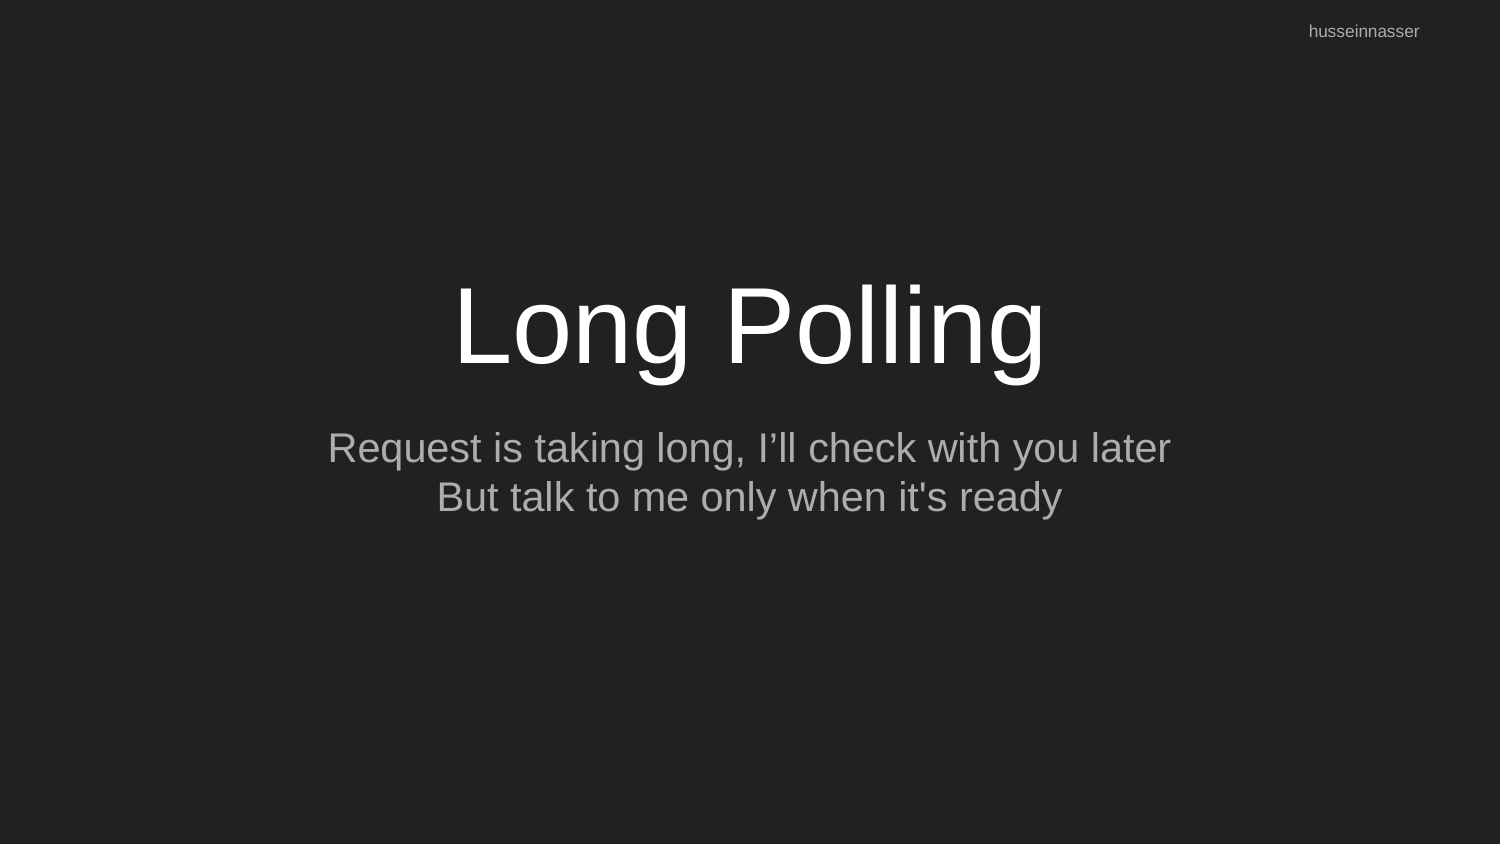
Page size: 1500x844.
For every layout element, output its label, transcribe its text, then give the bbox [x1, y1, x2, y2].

title Long Polling [51, 63, 1449, 400]
subtitle Request is taking long, I’ll check with you later But talk to me only when it's ready [51, 405, 1449, 536]
subtitle husseinnasser [1236, 11, 1492, 53]
